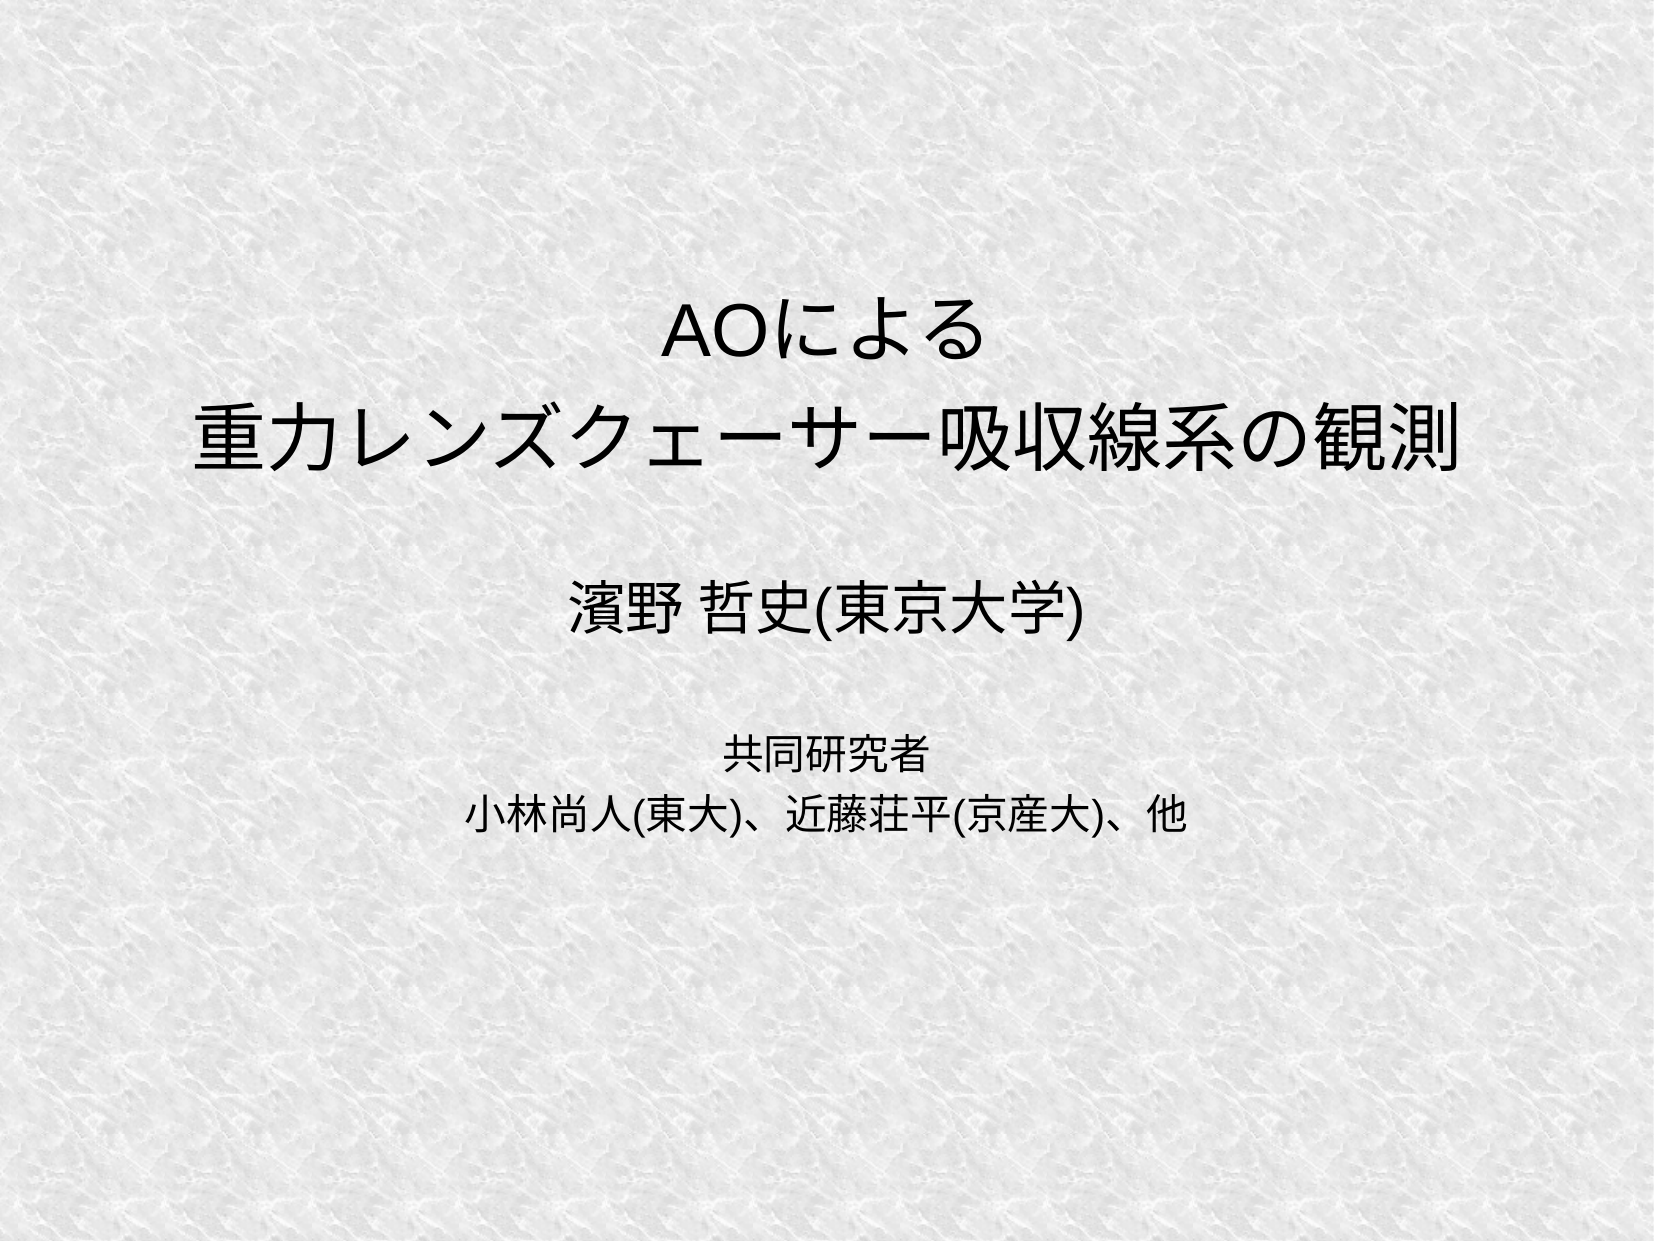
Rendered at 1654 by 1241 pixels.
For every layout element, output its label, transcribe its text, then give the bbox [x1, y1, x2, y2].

picture [0, 0, 1654, 1241]
subtitle AOによる 重力レンズクェーサー吸収線系の観測 濱野 哲史(東京大学) 共同研究者 小林尚人(東大)、近藤荘平(京産大)、他 [82, 56, 1571, 1102]
